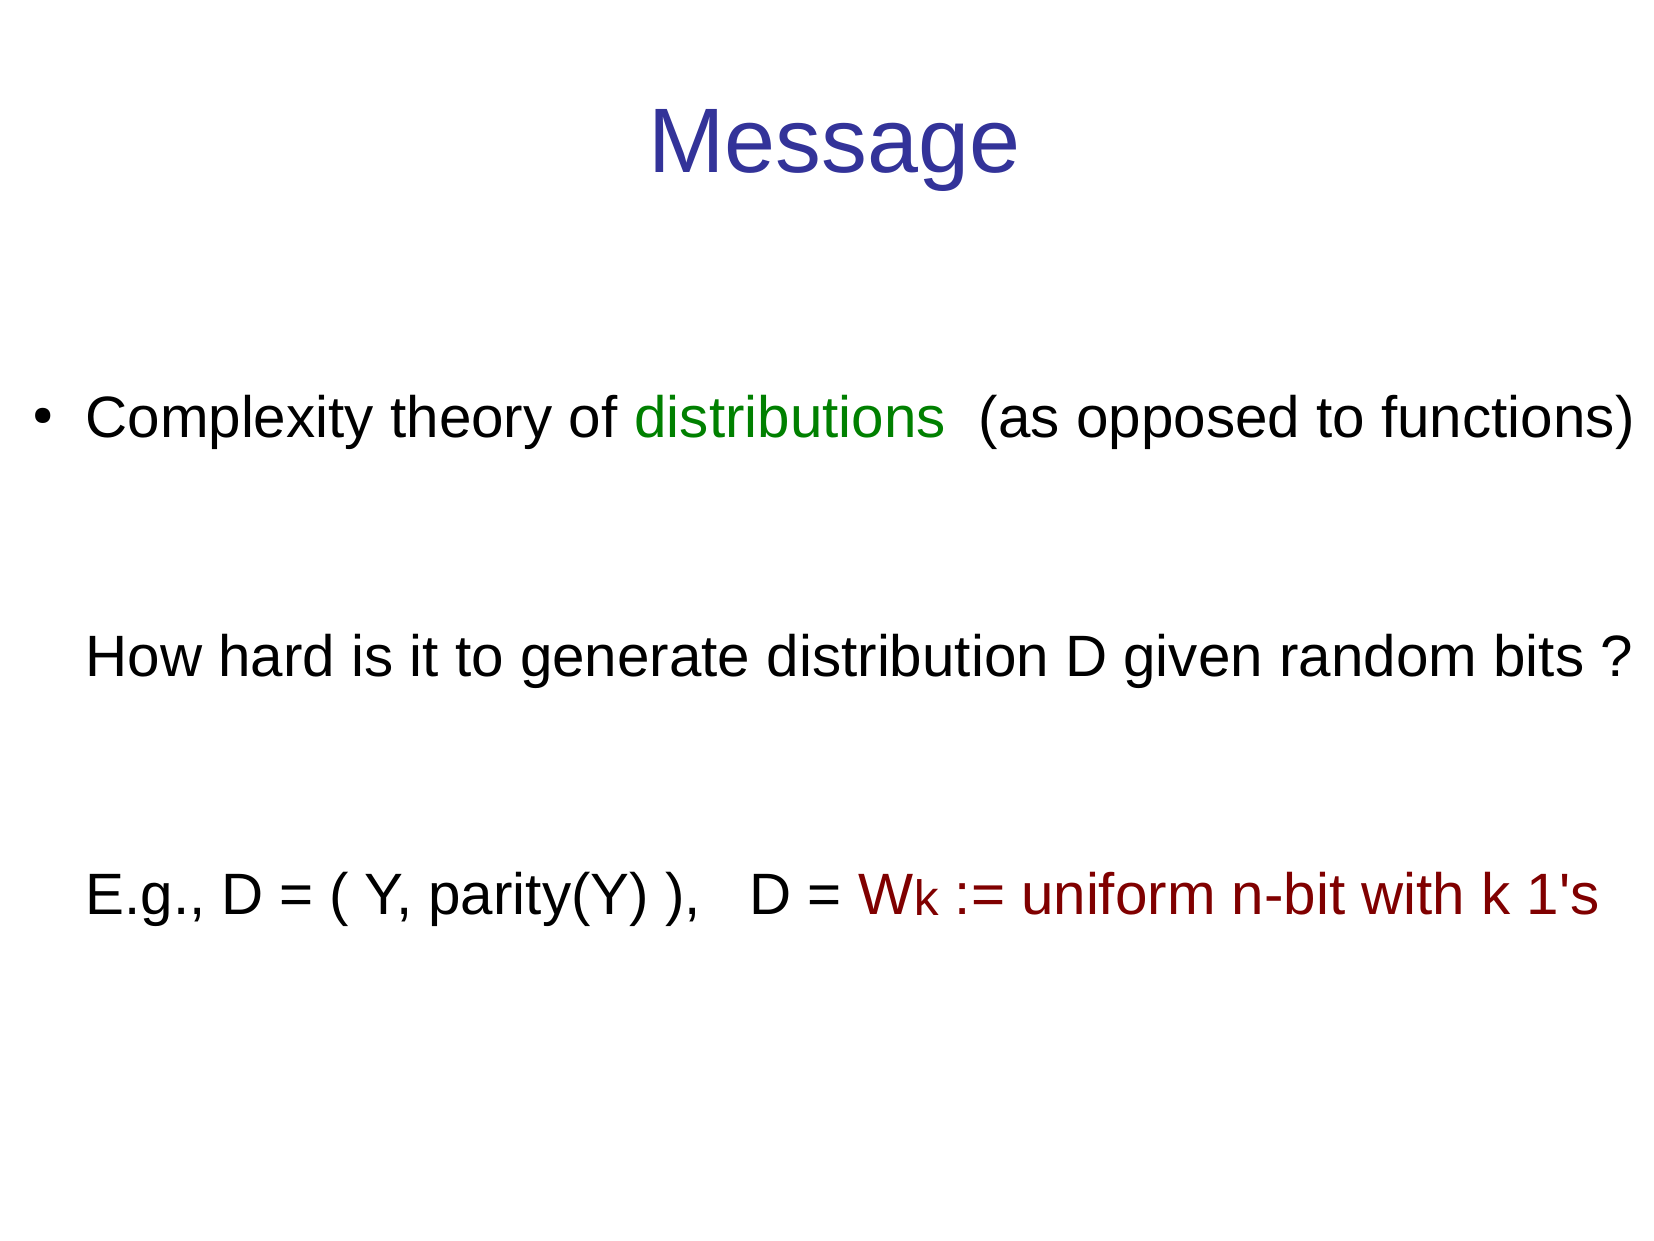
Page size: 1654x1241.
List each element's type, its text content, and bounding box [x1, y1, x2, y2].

title Message [131, 37, 1538, 245]
list Complexity theory of distributions (as opposed to functions) How hard is it to generate distribution D given random bits ? E.g., D = ( Y, parity(Y) ), D = Wk := uniform n-bit with k 1's [0, 297, 1654, 1201]
